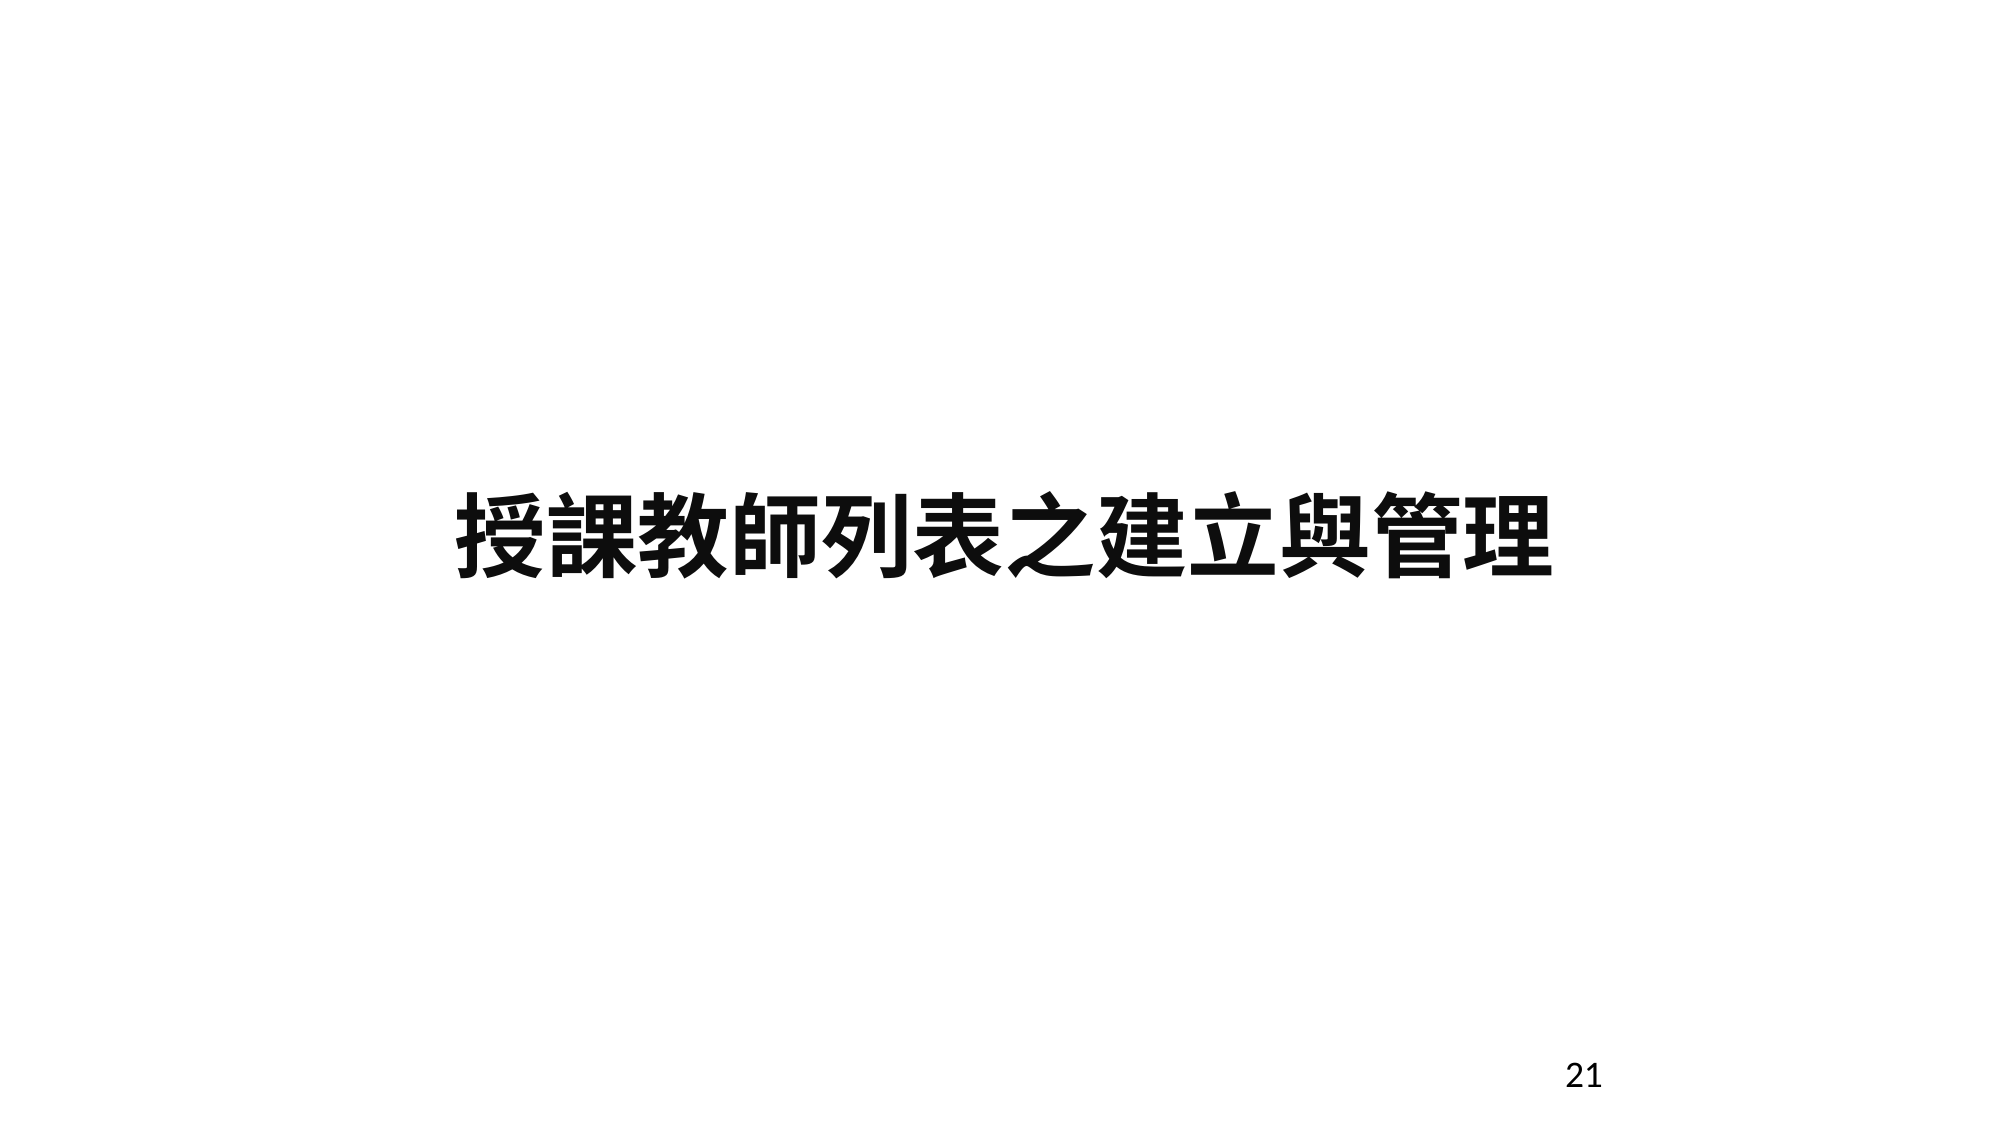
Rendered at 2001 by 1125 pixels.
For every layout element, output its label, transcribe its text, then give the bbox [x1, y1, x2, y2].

text_box 授課教師列表之建立與管理 [439, 471, 1571, 596]
text_box [1550, 1042, 2000, 1103]
